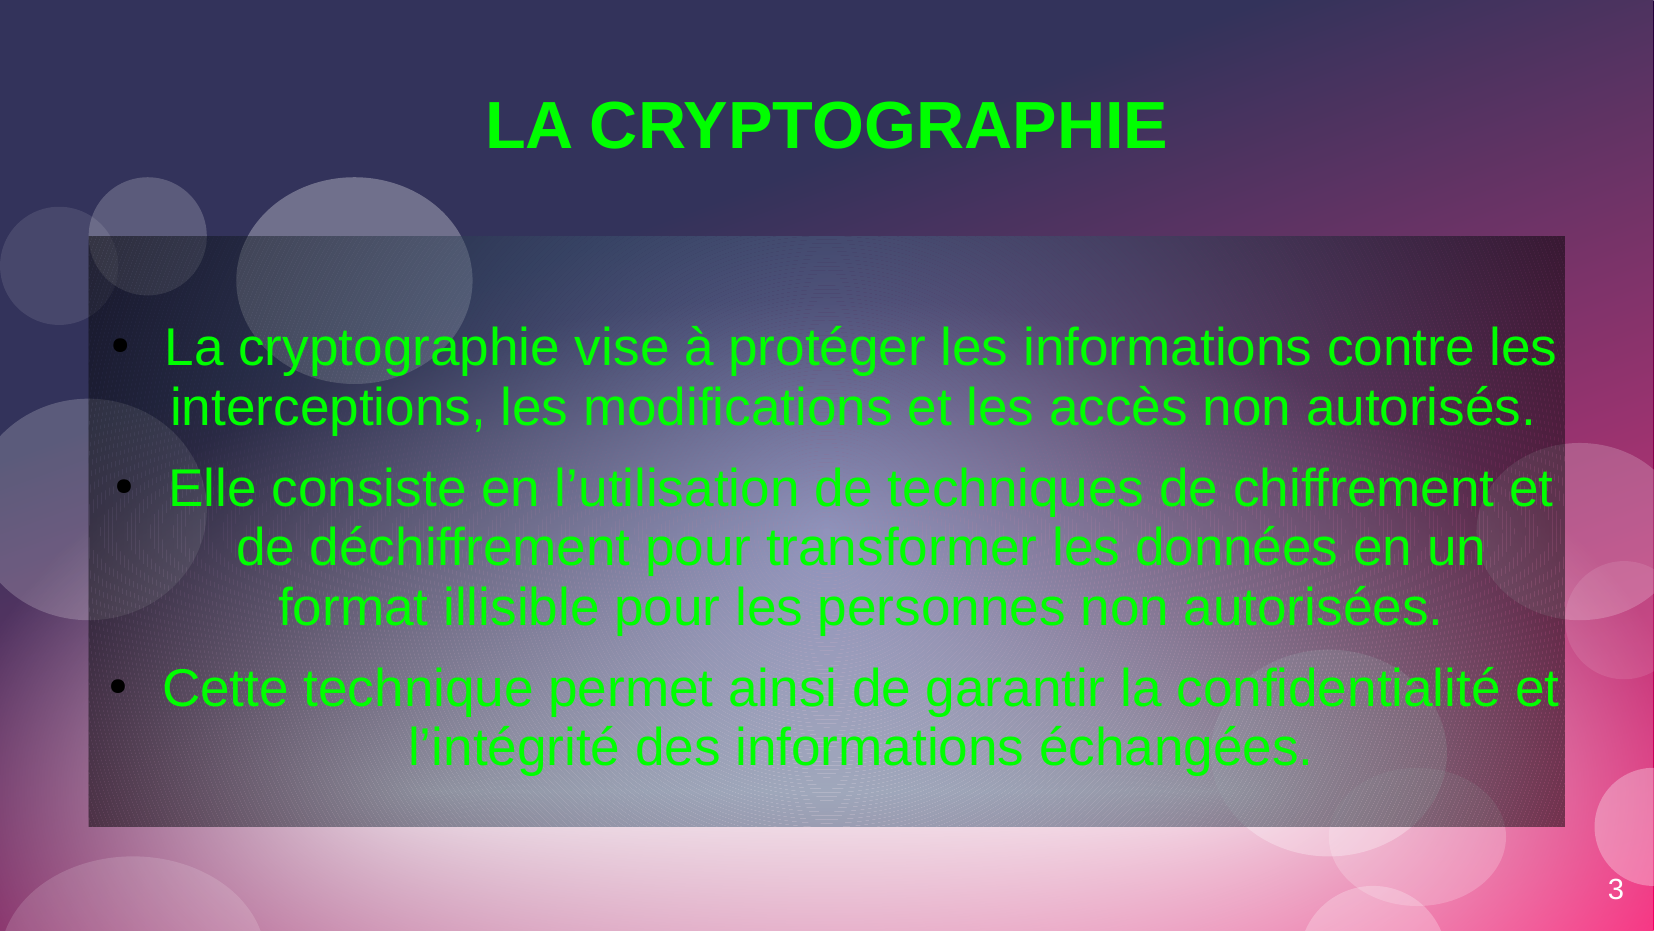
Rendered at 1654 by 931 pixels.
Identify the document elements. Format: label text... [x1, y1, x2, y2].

title la cryptographie [88, 44, 1565, 207]
list La cryptographie vise à protéger les informations contre les interceptions, les modifications et les accès non autorisés. Elle consiste en l’utilisation de techniques de chiffrement et de déchiffrement pour transformer les données en un format illisible pour les personnes non autorisées. Cette technique permet ainsi de garantir la confidentialité et l’intégrité des informations échangées. [88, 236, 1565, 827]
